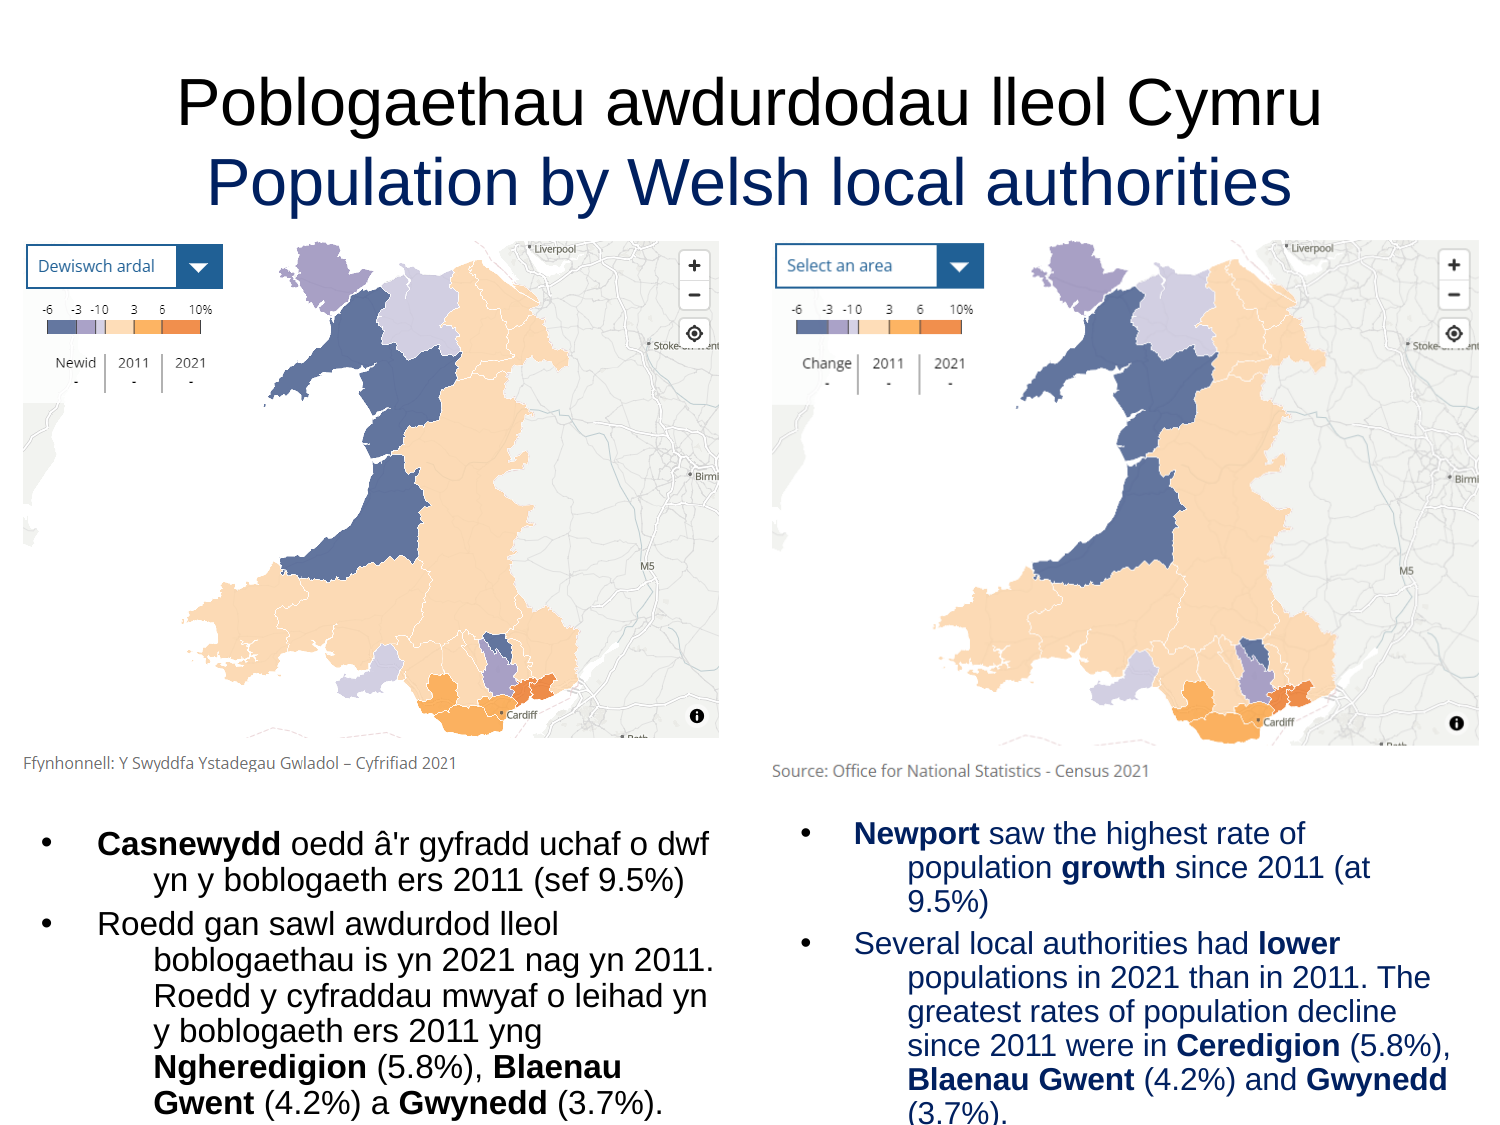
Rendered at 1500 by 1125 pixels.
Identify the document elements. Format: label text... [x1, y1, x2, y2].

title Poblogaethau awdurdodau lleol Cymru Population by Welsh local authorities [75, 45, 1426, 233]
picture [19, 230, 725, 781]
list Casnewydd oedd â'r gyfradd uchaf o dwf yn y boblogaeth ers 2011 (sef 9.5%) Roedd gan sawl awdurdod lleol boblogaethau is yn 2021 nag yn 2011. Roedd y cyfraddau mwyaf o leihad yn y boblogaeth ers 2011 yng Ngheredigion (5.8%), Blaenau Gwent (4.2%) a Gwynedd (3.7%). [25, 819, 748, 1125]
picture [767, 232, 1490, 784]
text_box Newport saw the highest rate of population growth since 2011 (at 9.5%) Several local authorities had lower populations in 2021 than in 2011. The greatest rates of population decline since 2011 were in Ceredigion (5.8%), Blaenau Gwent (4.2%) and Gwynedd (3.7%). [785, 809, 1472, 1125]
